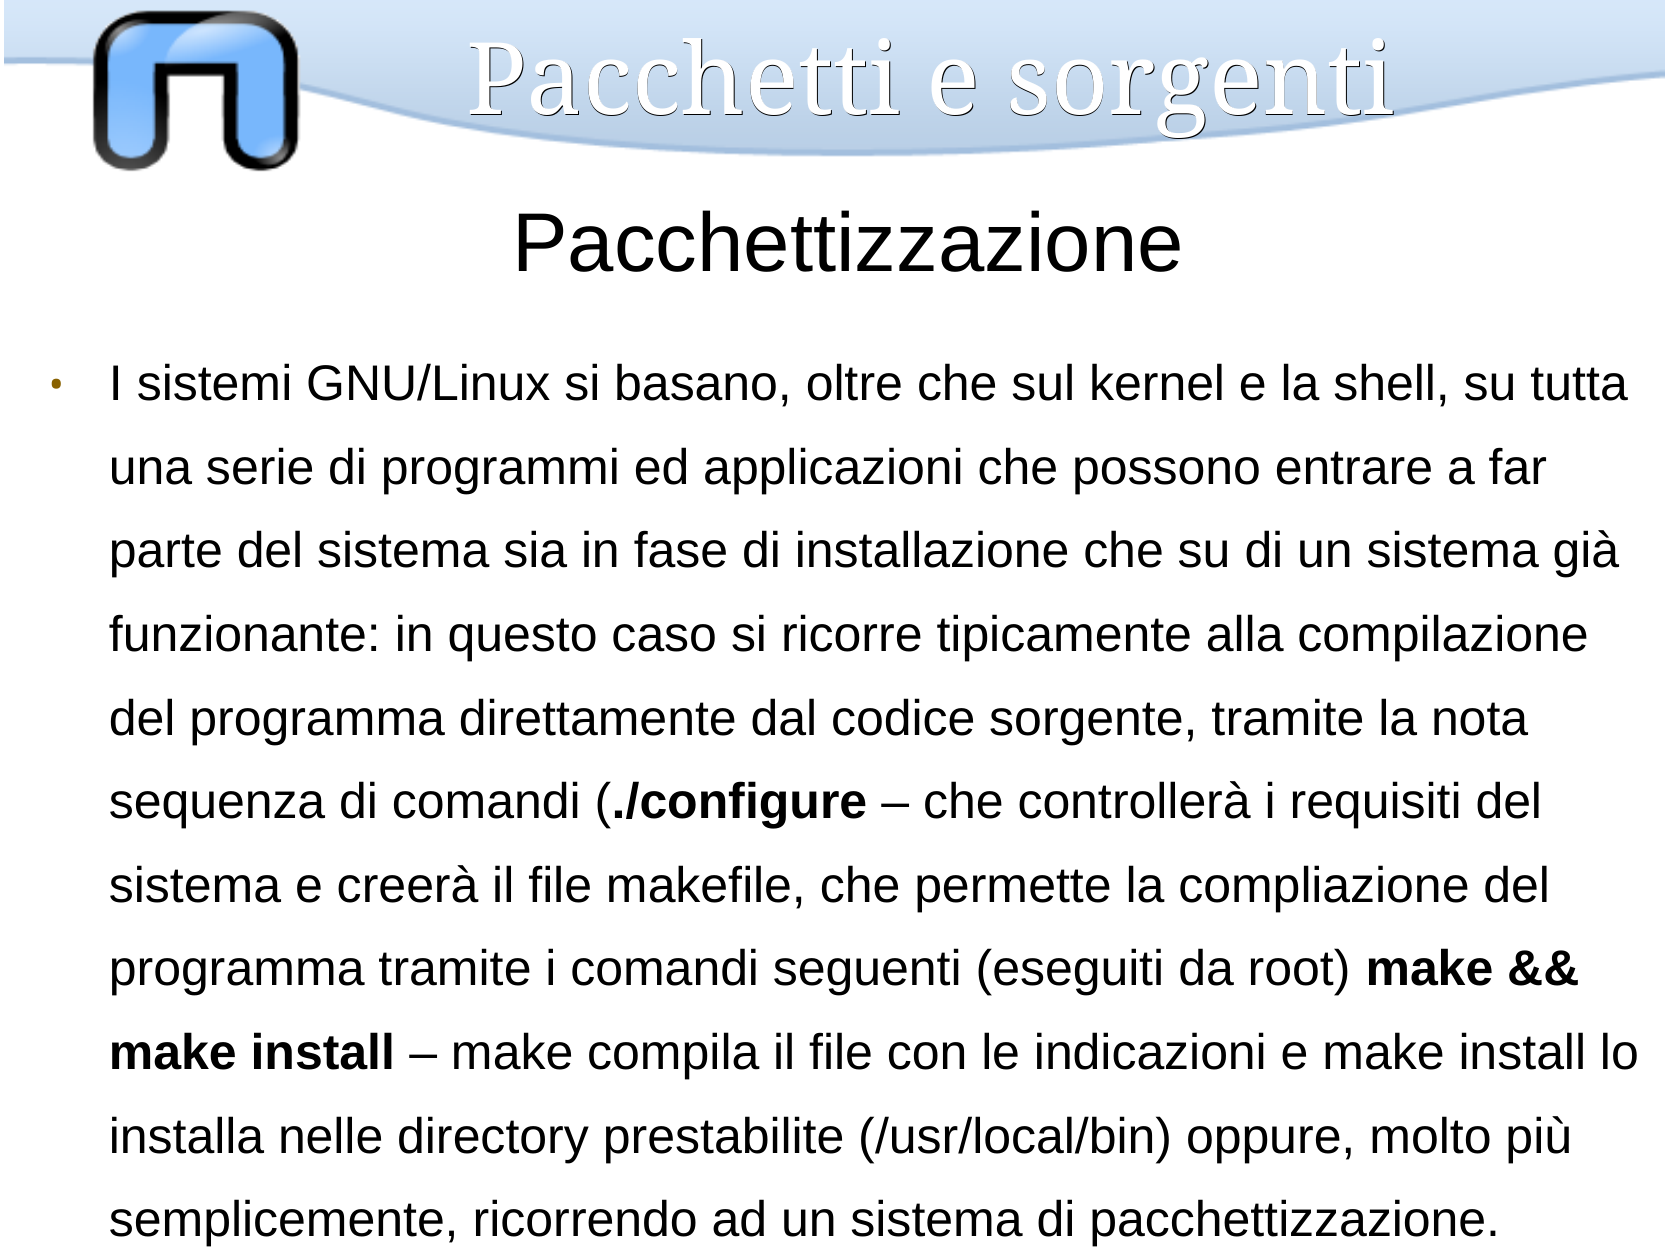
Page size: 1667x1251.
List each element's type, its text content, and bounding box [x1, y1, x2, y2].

text_box Pacchetti e sorgenti [373, 0, 1497, 159]
list I sistemi GNU/Linux si basano, oltre che sul kernel e la shell, su tutta una serie di programmi ed applicazioni che possono entrare a far parte del sistema sia in fase di installazione che su di un sistema già funzionante: in questo caso si ricorre tipicamente alla compilazione del programma direttamente dal codice sorgente, tramite la nota sequenza di comandi (./configure – che controllerà i requisiti del sistema e creerà il file makefile, che permette la compliazione del programma tramite i comandi seguenti (eseguiti da root) make && make install – make compila il file con le indicazioni e make install lo installa nelle directory prestabilite (/usr/local/bin) oppure, molto più semplicemente, ricorrendo ad un sistema di pacchettizzazione. [0, 319, 1667, 1251]
picture [0, 0, 1667, 319]
title Pacchettizzazione [497, 167, 1282, 318]
